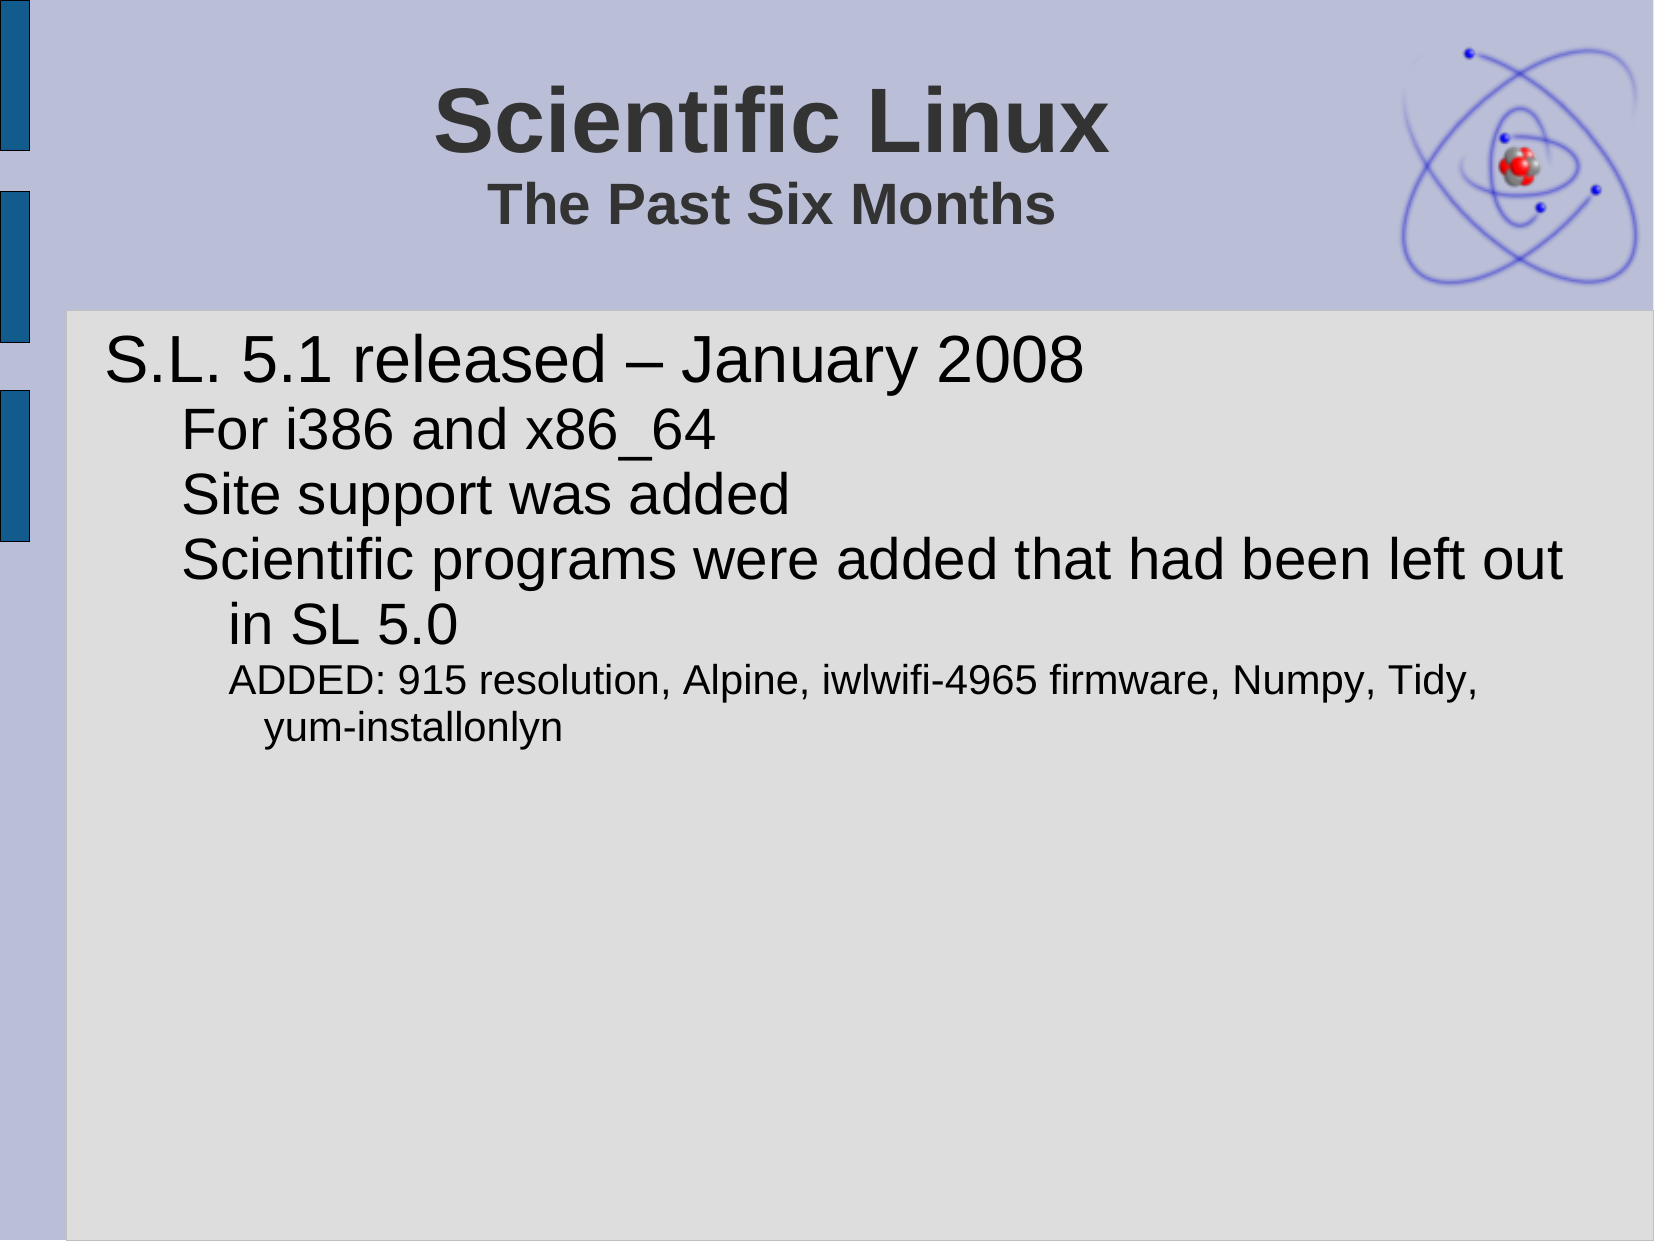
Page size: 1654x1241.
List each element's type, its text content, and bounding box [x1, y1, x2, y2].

picture [1386, 33, 1654, 301]
list S.L. 5.1 released – January 2008 For i386 and x86_64 Site support was added Scientific programs were added that had been left out in SL 5.0 ADDED: 915 resolution, Alpine, iwlwifi-4965 firmware, Numpy, Tidy, yum-installonlyn [86, 321, 1576, 1045]
title Scientific Linux The Past Six Months [82, 39, 1386, 267]
